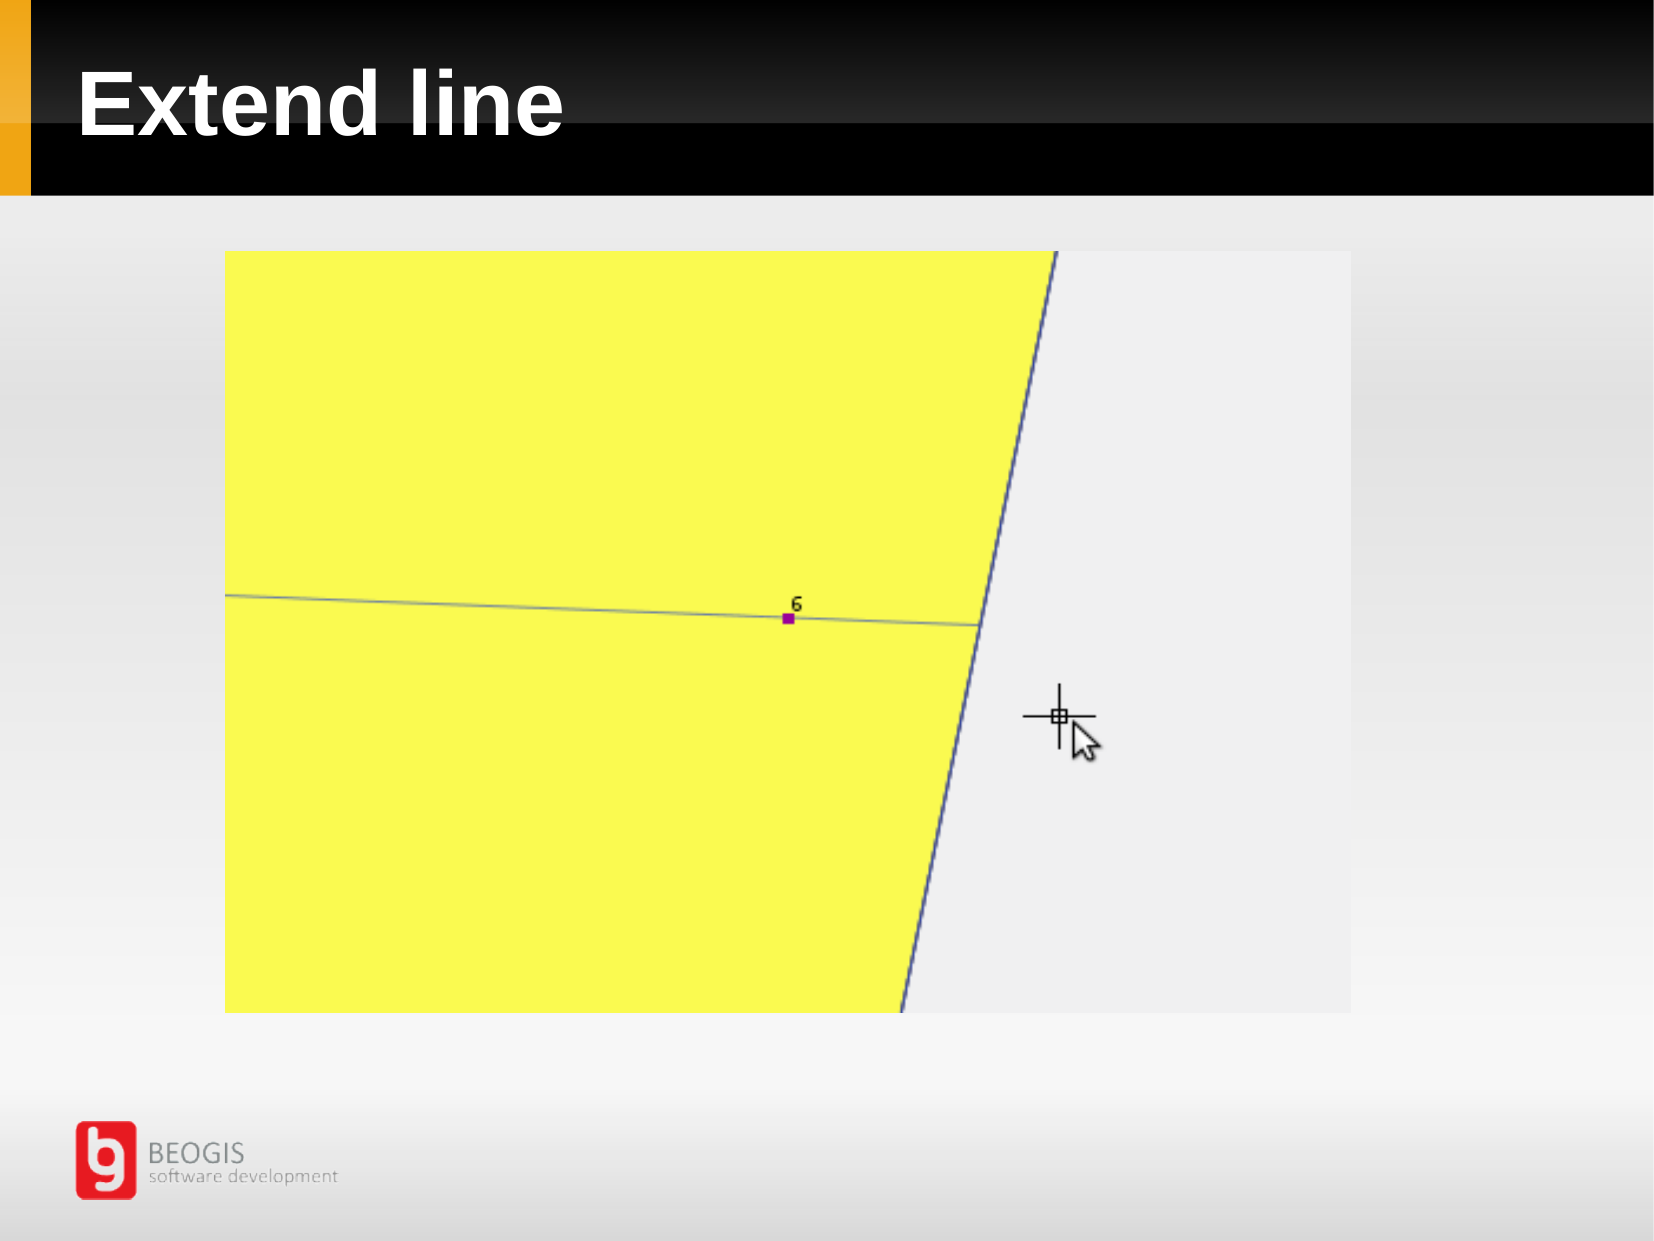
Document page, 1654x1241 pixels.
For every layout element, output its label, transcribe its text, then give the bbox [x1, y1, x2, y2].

title Extend line [76, 7, 1565, 200]
picture [0, 0, 1654, 1241]
